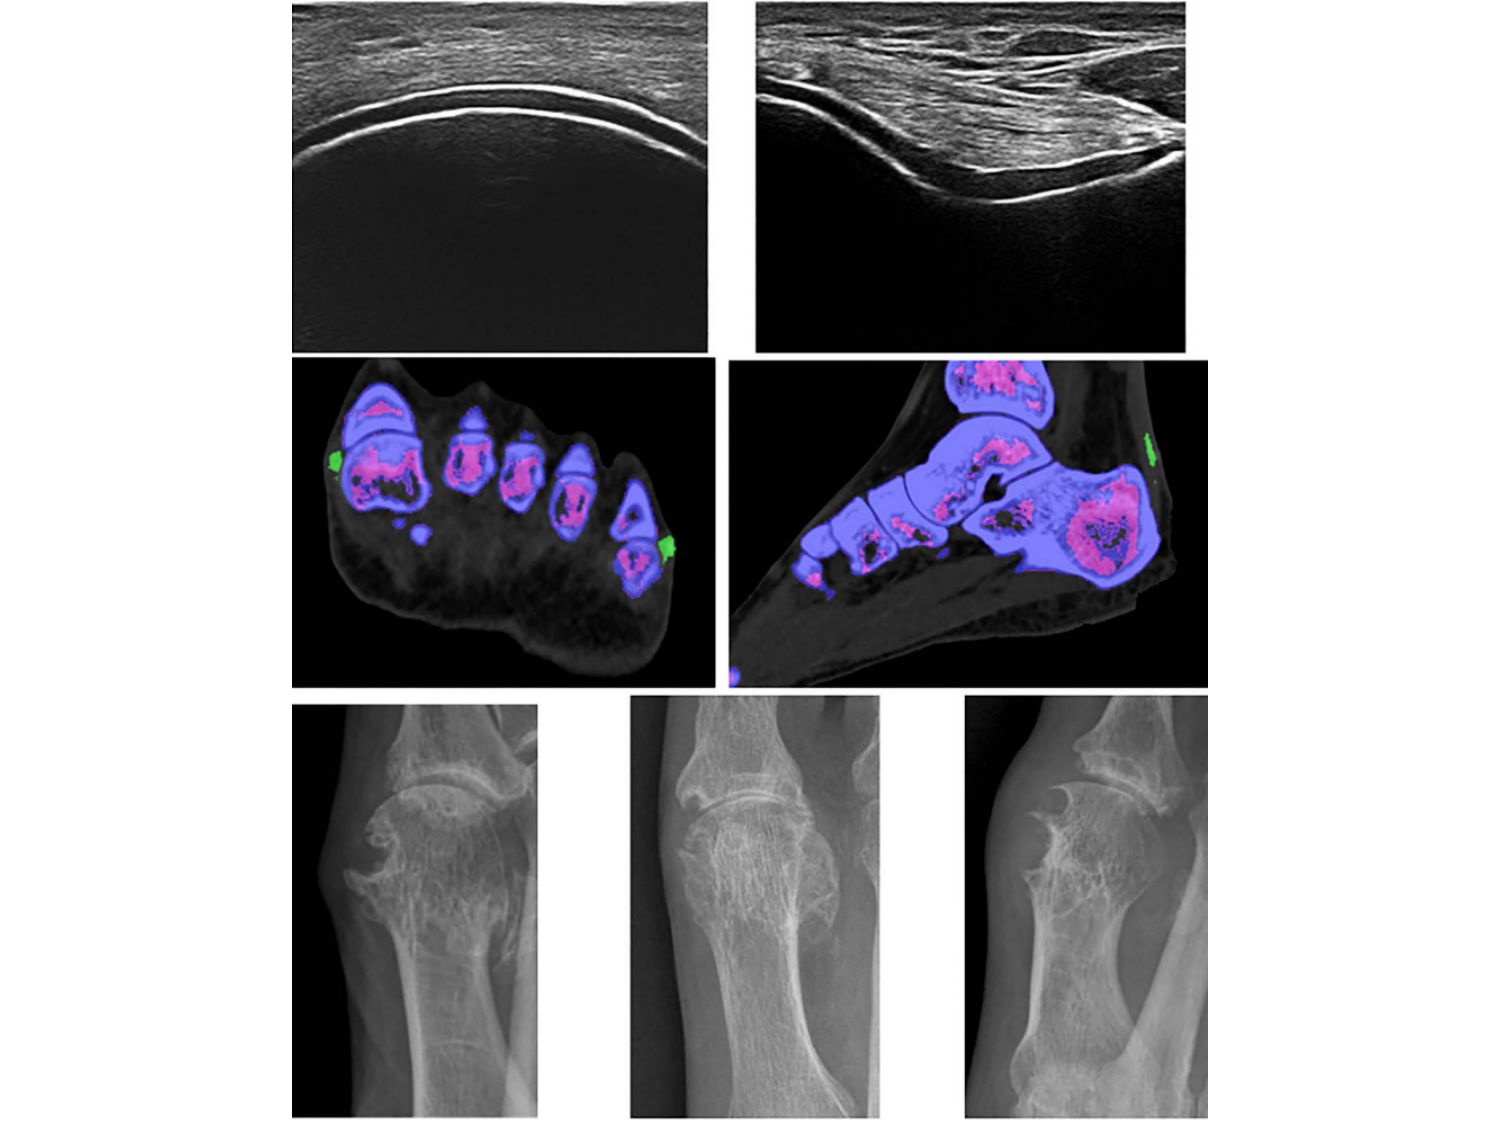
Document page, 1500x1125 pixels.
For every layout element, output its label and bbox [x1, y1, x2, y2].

picture [292, 0, 1208, 1125]
